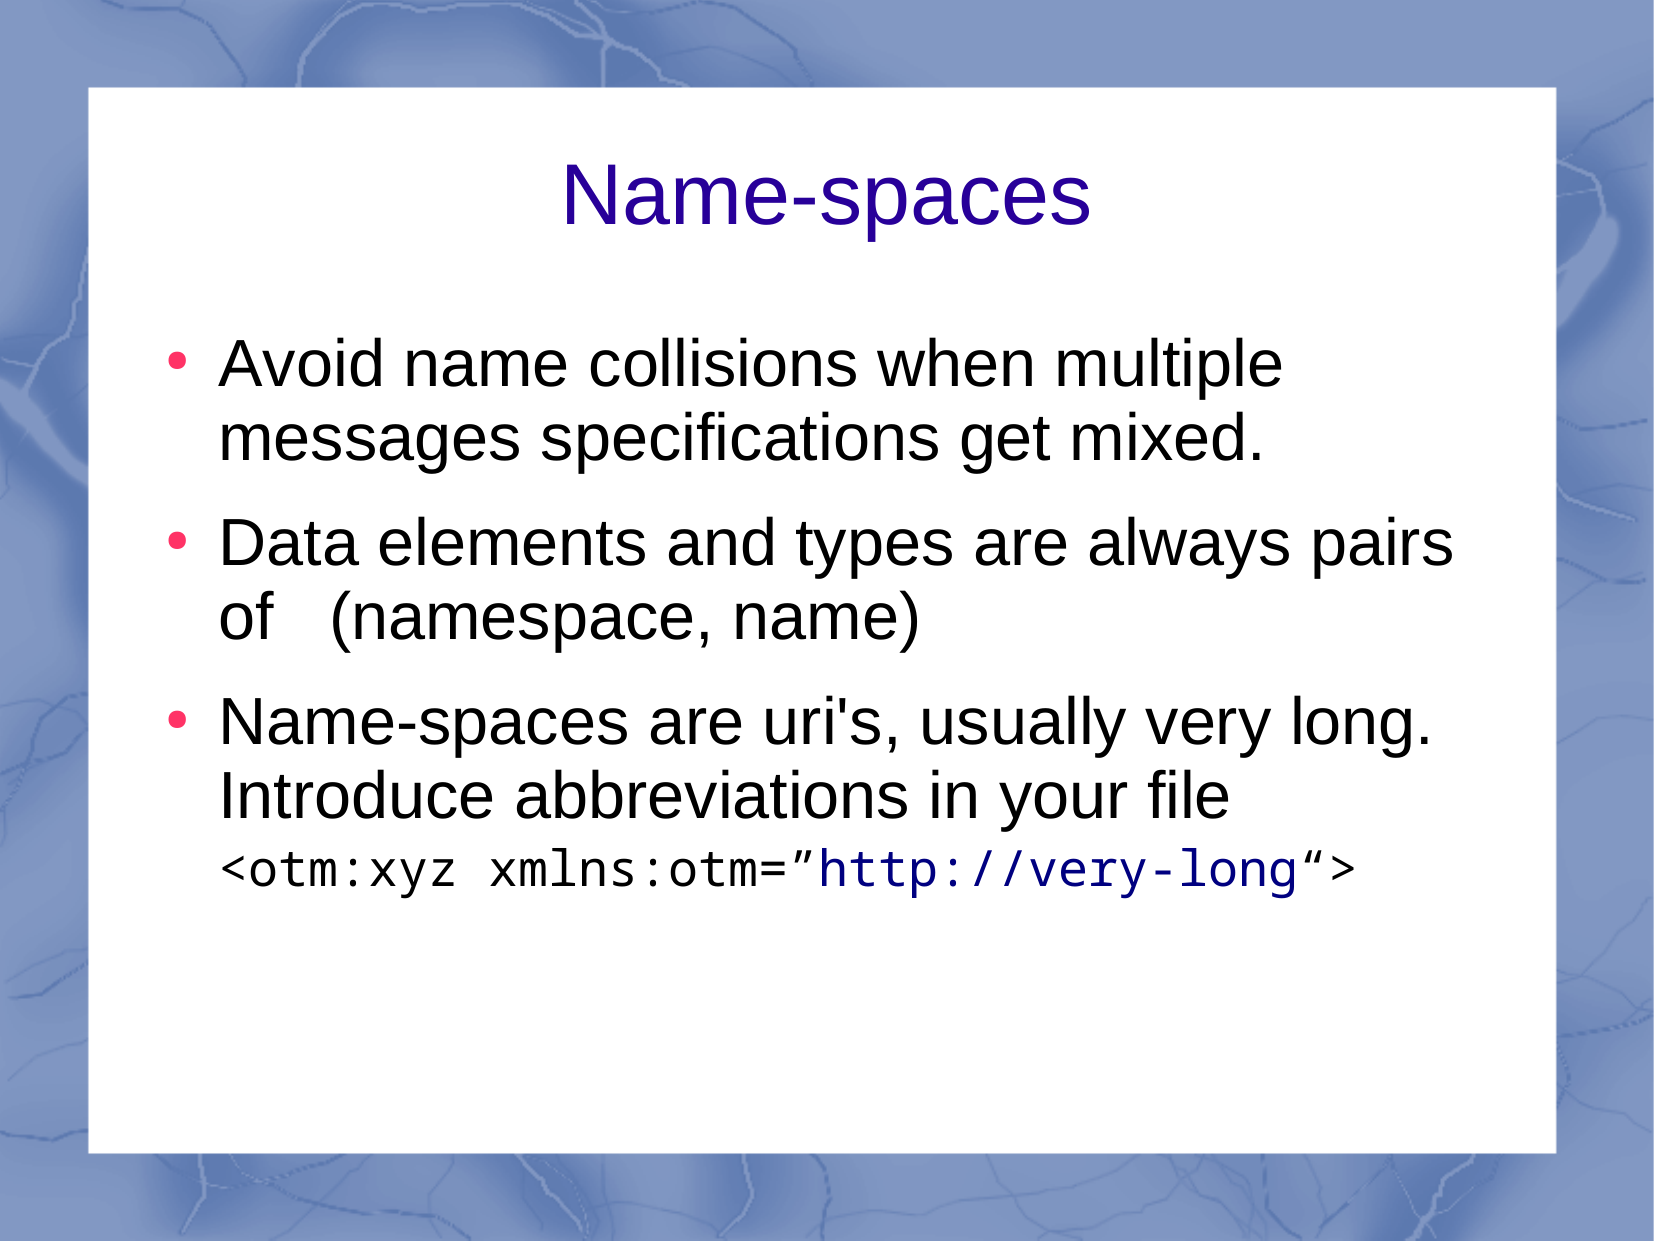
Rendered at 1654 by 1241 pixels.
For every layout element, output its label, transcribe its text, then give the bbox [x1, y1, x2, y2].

list Avoid name collisions when multiple messages specifications get mixed. Data elements and types are always pairs of (namespace, name) Name-spaces are uri's, usually very long. Introduce abbreviations in your file <otm:xyz xmlns:otm=”http://very-long“> [147, 325, 1506, 1232]
title Name-spaces [118, 90, 1536, 298]
picture [0, 0, 1654, 1241]
